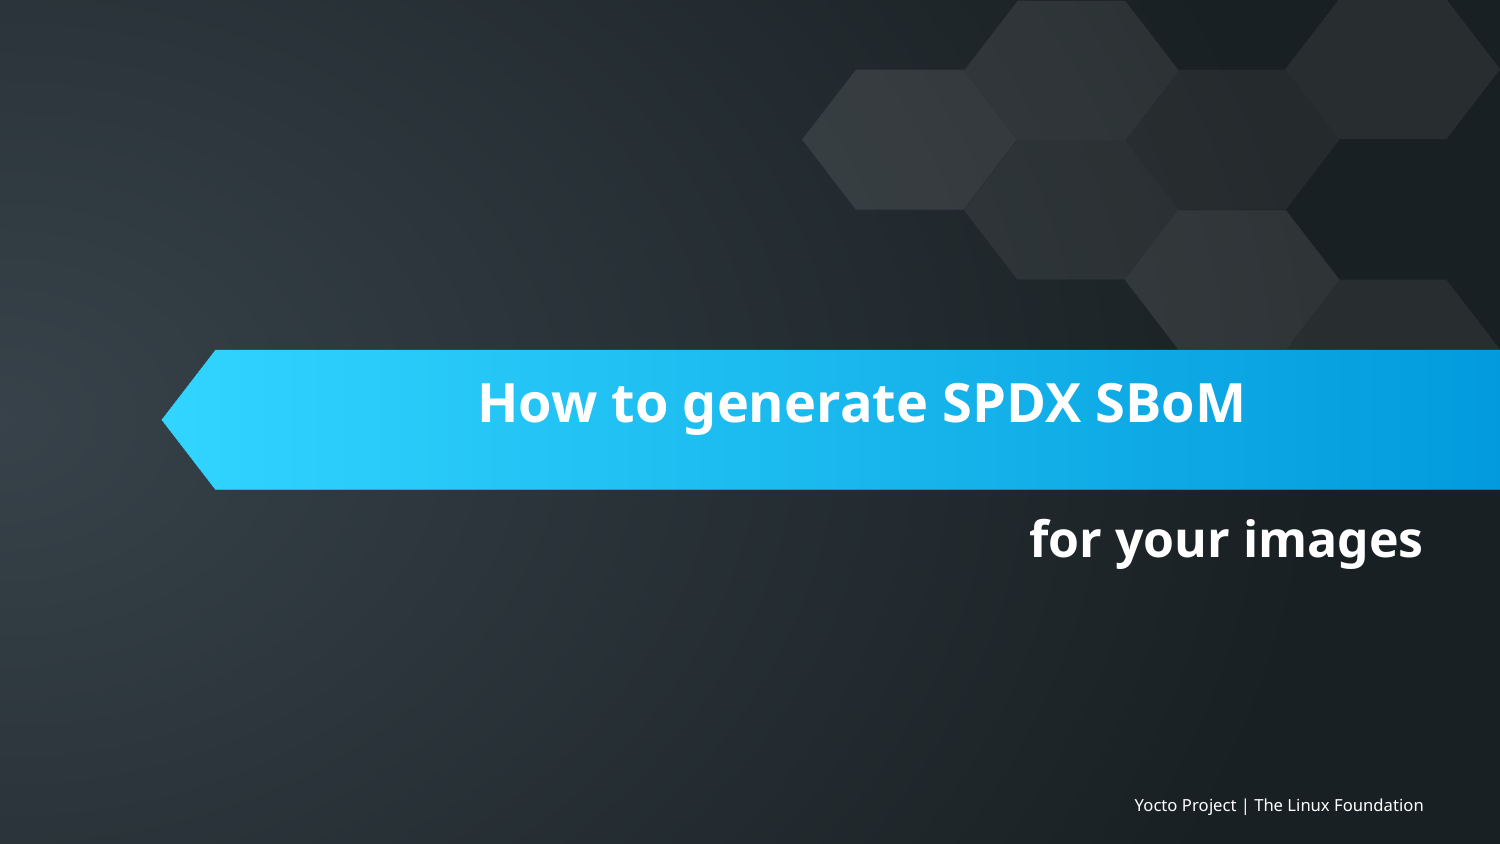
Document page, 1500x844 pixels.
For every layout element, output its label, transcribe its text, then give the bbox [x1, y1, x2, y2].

title How to generate SPDX SBoM [300, 368, 1424, 476]
picture [0, 0, 1500, 844]
list for your images [296, 507, 1424, 615]
